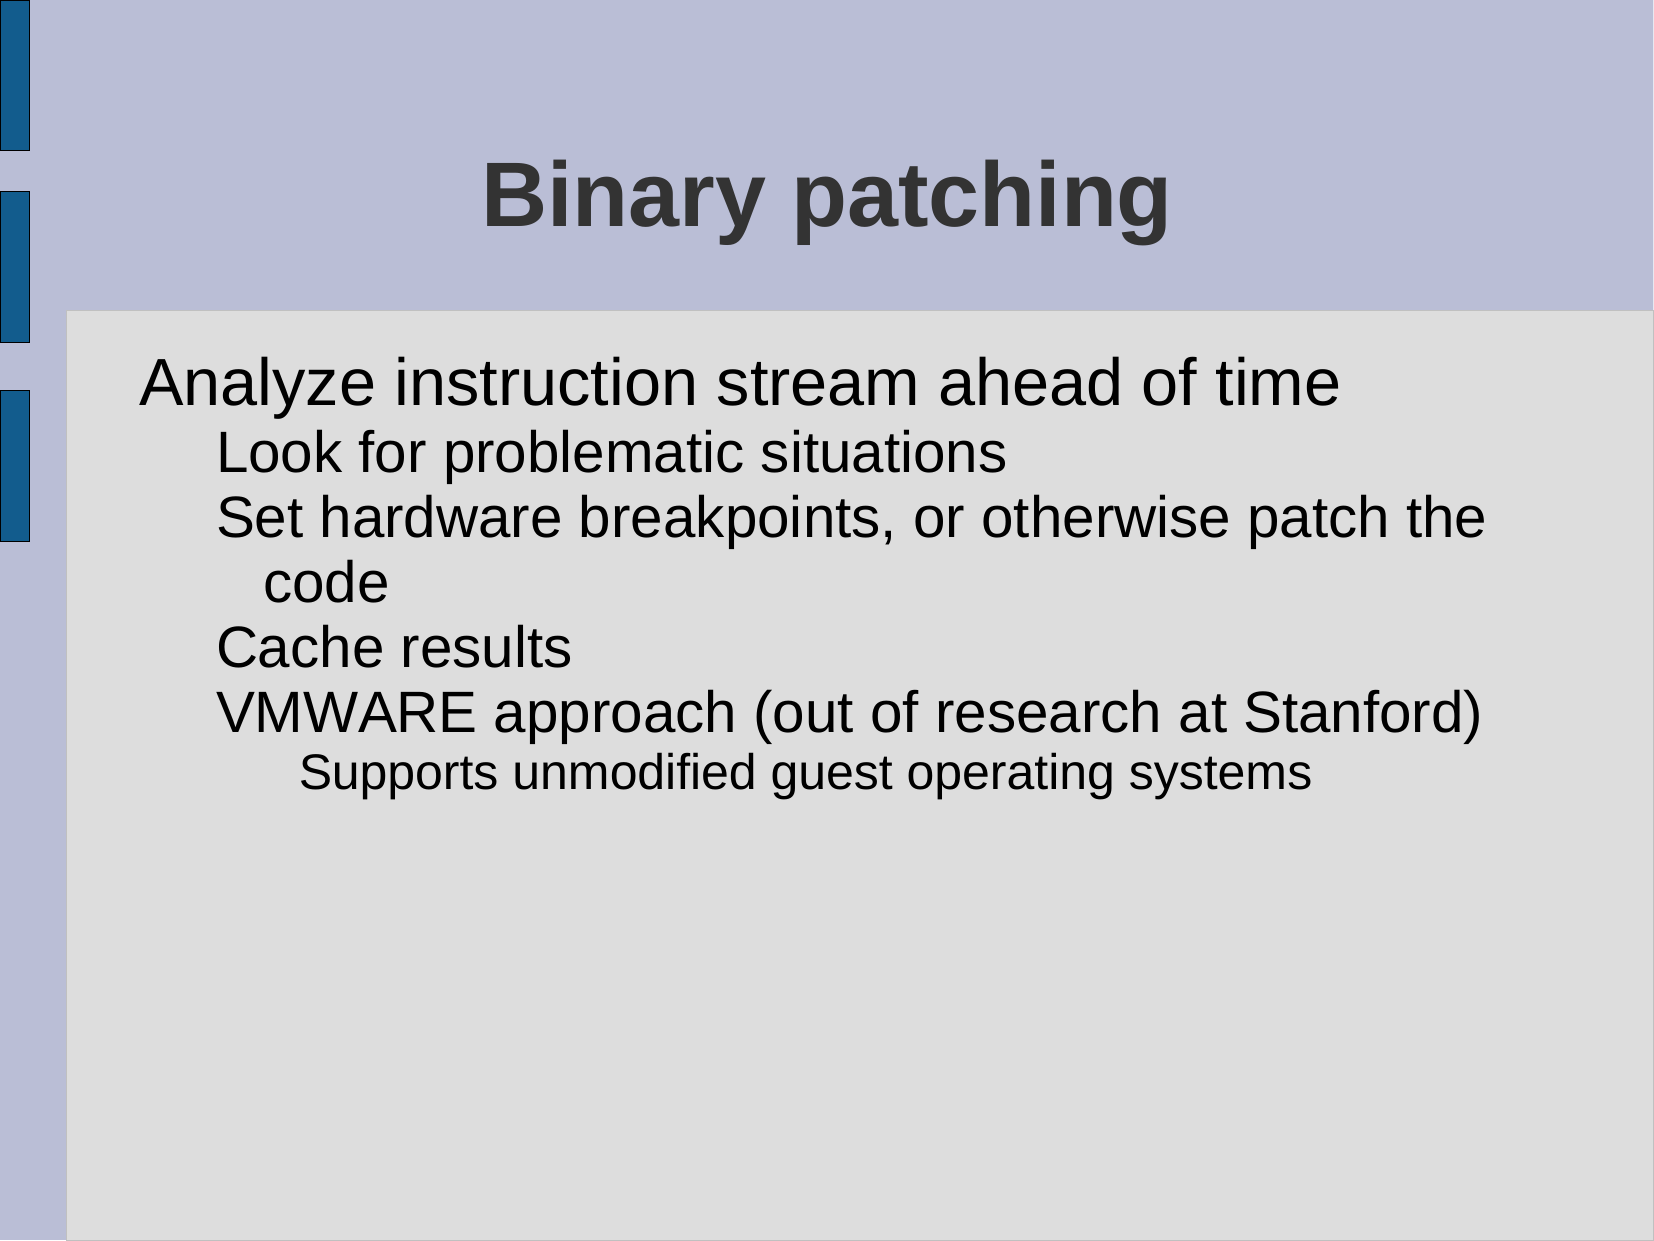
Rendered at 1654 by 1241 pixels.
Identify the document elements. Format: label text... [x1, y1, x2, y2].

title Binary patching [121, 91, 1534, 299]
list Analyze instruction stream ahead of time Look for problematic situations Set hardware breakpoints, or otherwise patch the code Cache results VMWARE approach (out of research at Stanford) Supports unmodified guest operating systems [121, 344, 1534, 1127]
